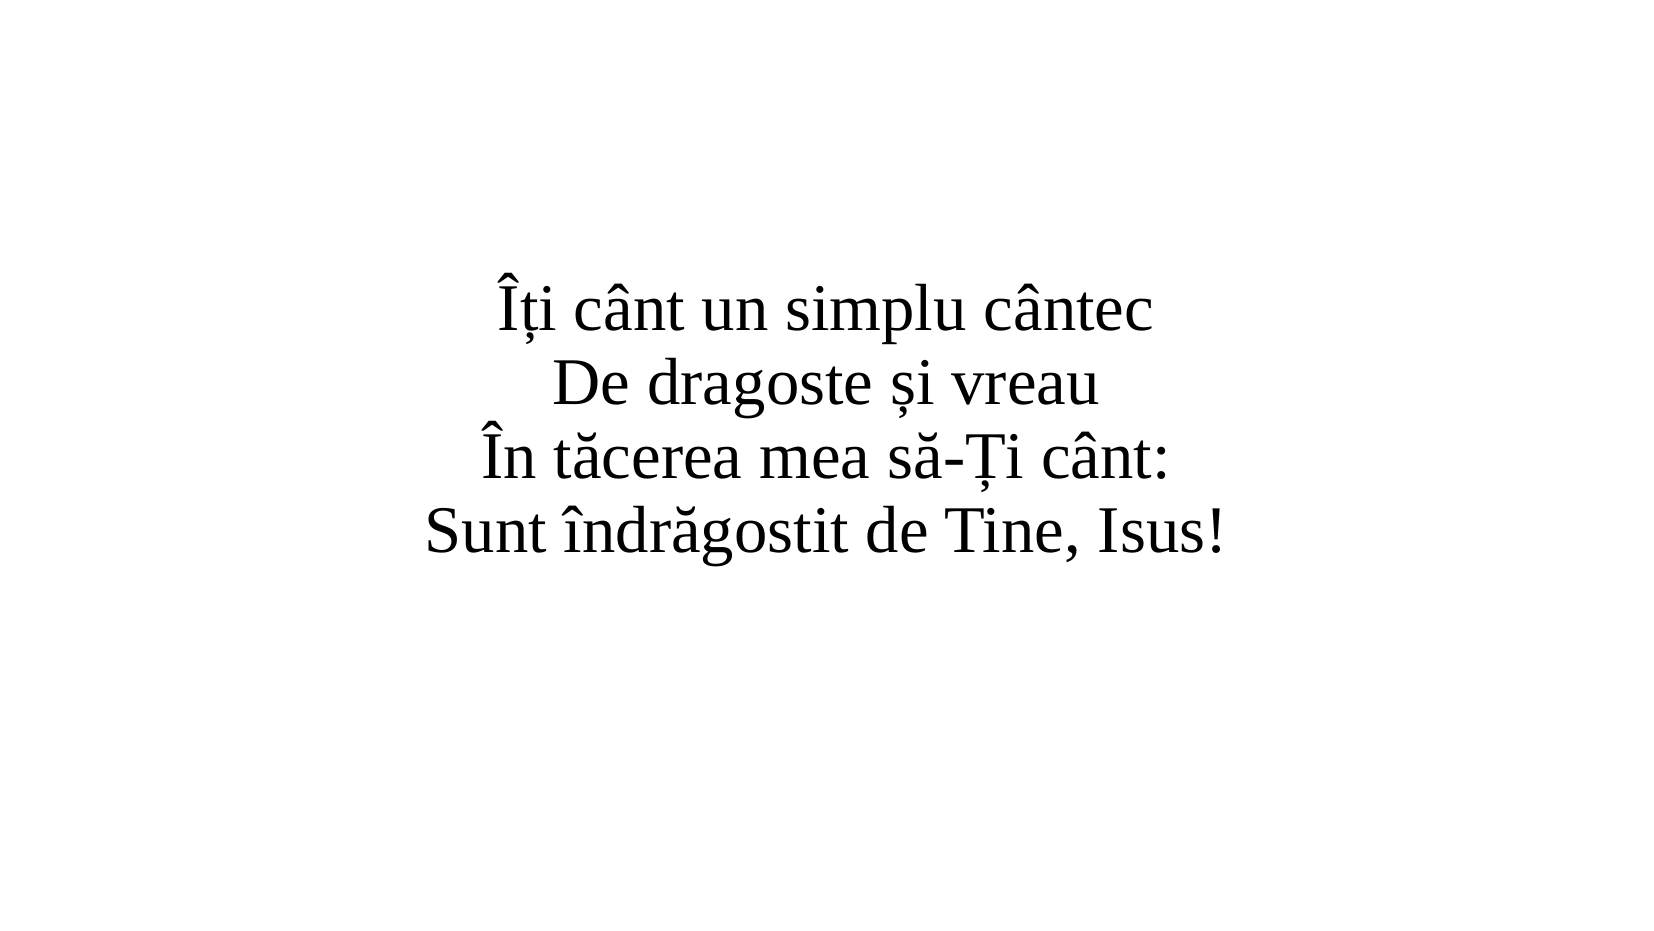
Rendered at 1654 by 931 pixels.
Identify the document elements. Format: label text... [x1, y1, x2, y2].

subtitle Îți cânt un simplu cântec De dragoste și vreau În tăcerea mea să-Ți cânt: Sunt îndrăgostit de Tine, Isus! [352, 175, 1301, 663]
